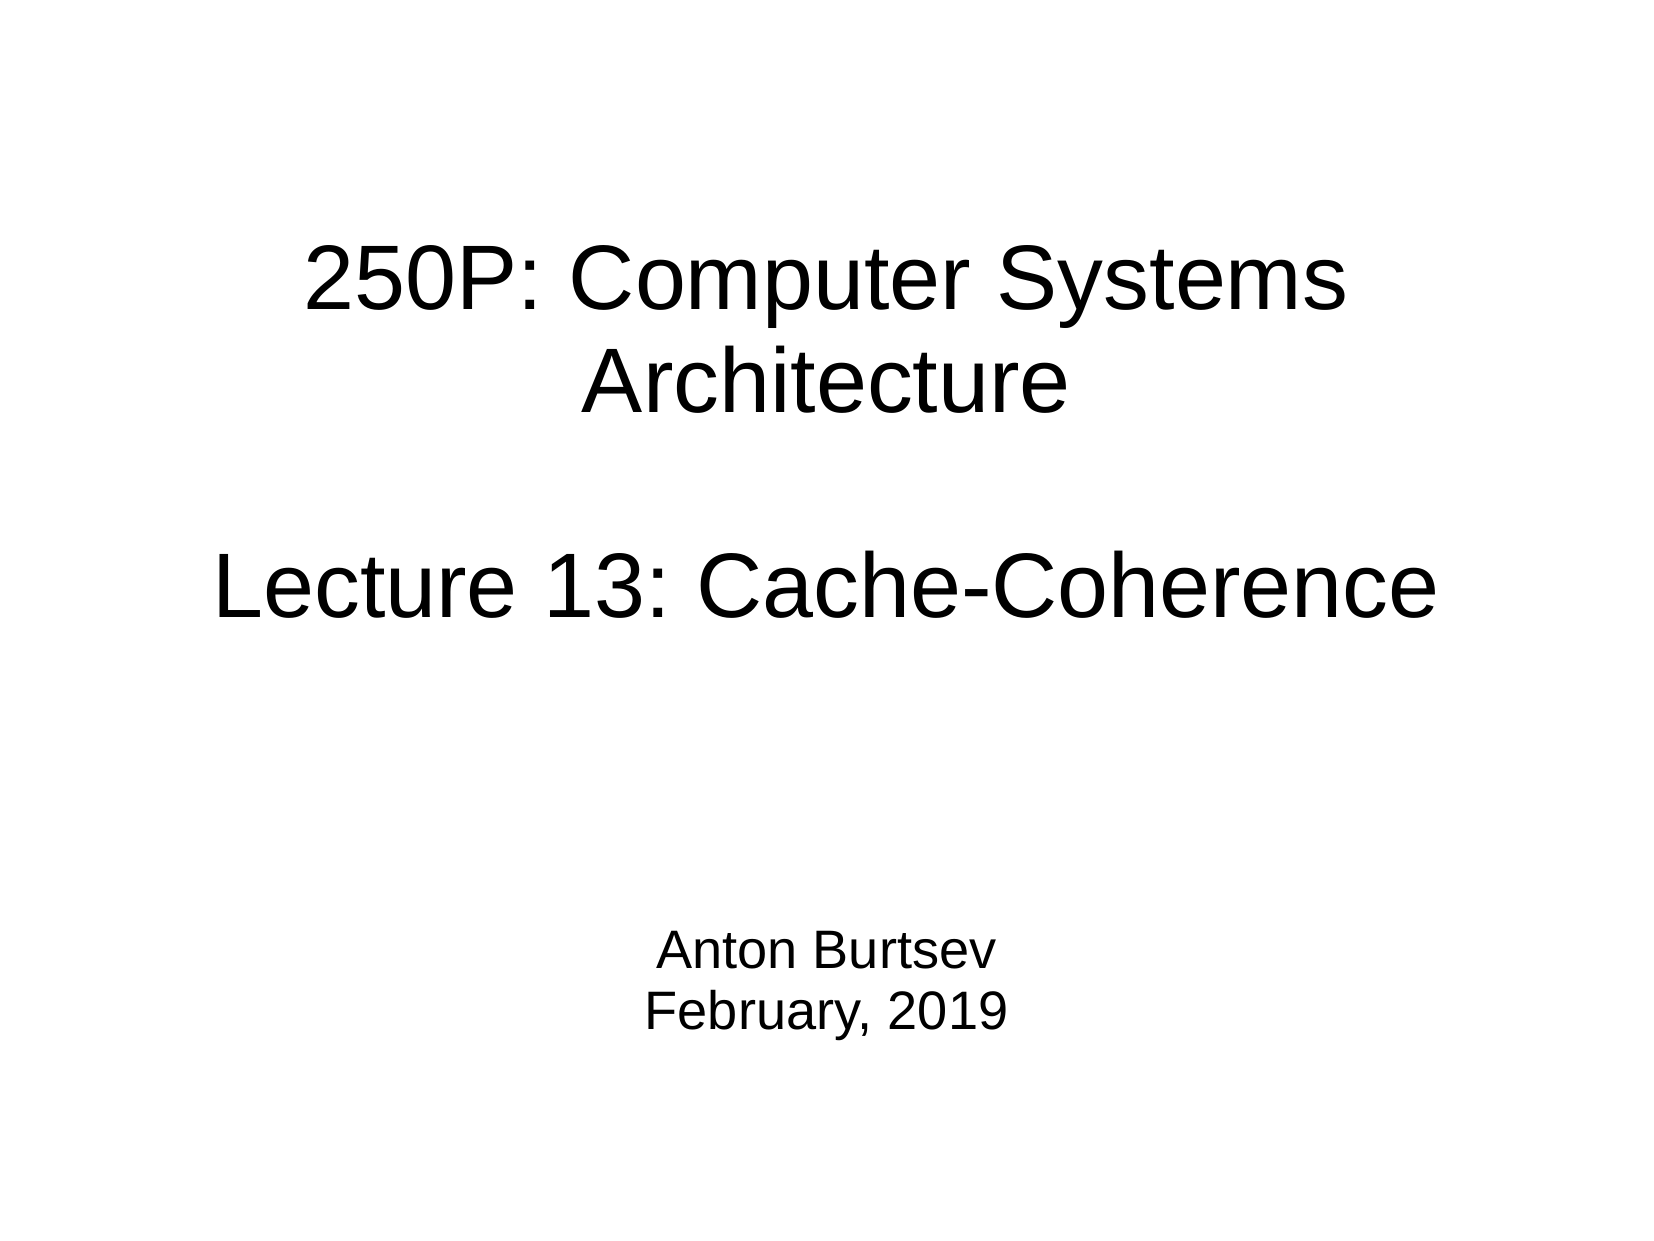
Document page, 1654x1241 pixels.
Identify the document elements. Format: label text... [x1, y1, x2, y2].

title 250P: Computer Systems Architecture Lecture 13: Cache-Coherence [82, 113, 1571, 637]
subtitle Anton Burtsev February, 2019 [82, 637, 1571, 1109]
